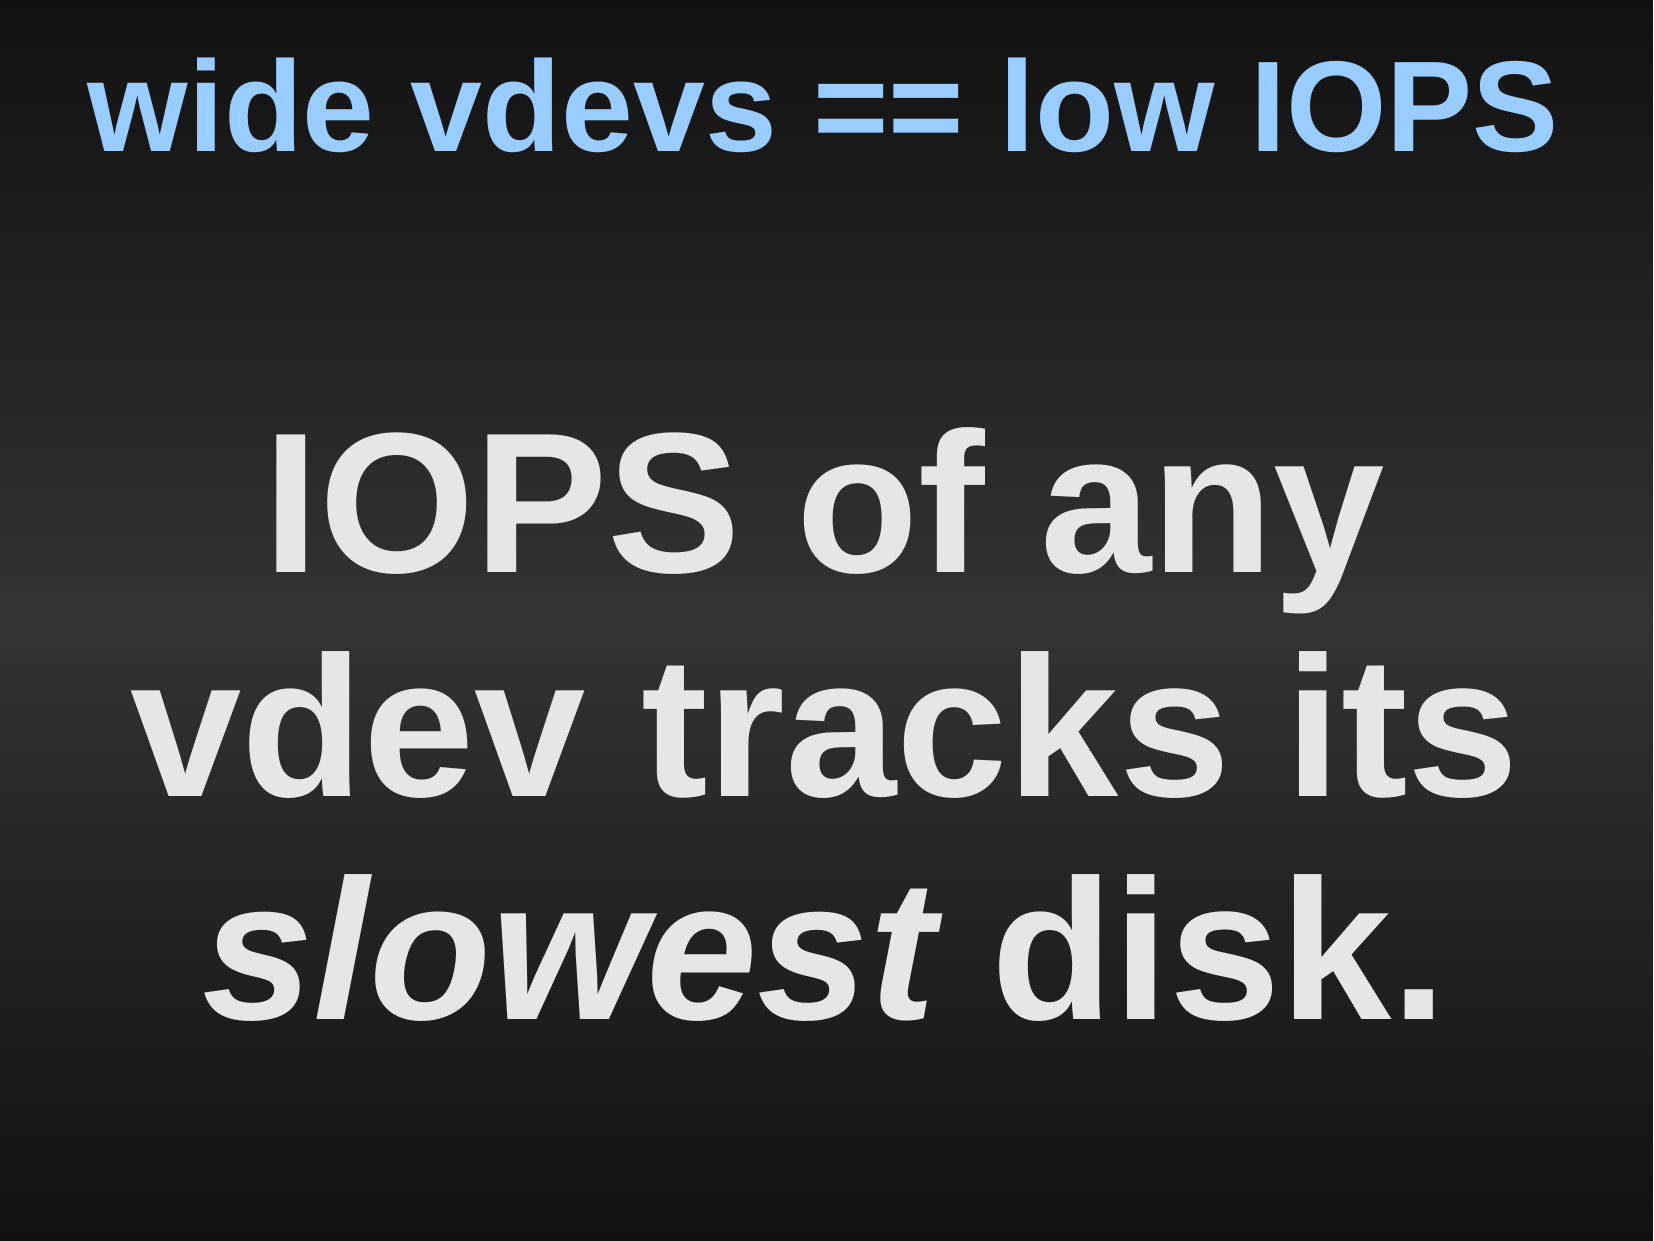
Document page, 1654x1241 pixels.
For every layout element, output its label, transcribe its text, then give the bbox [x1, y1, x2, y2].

title wide vdevs == low IOPS [0, 2, 1651, 211]
title IOPS of any vdev tracks its slowest disk. [0, 212, 1651, 1241]
